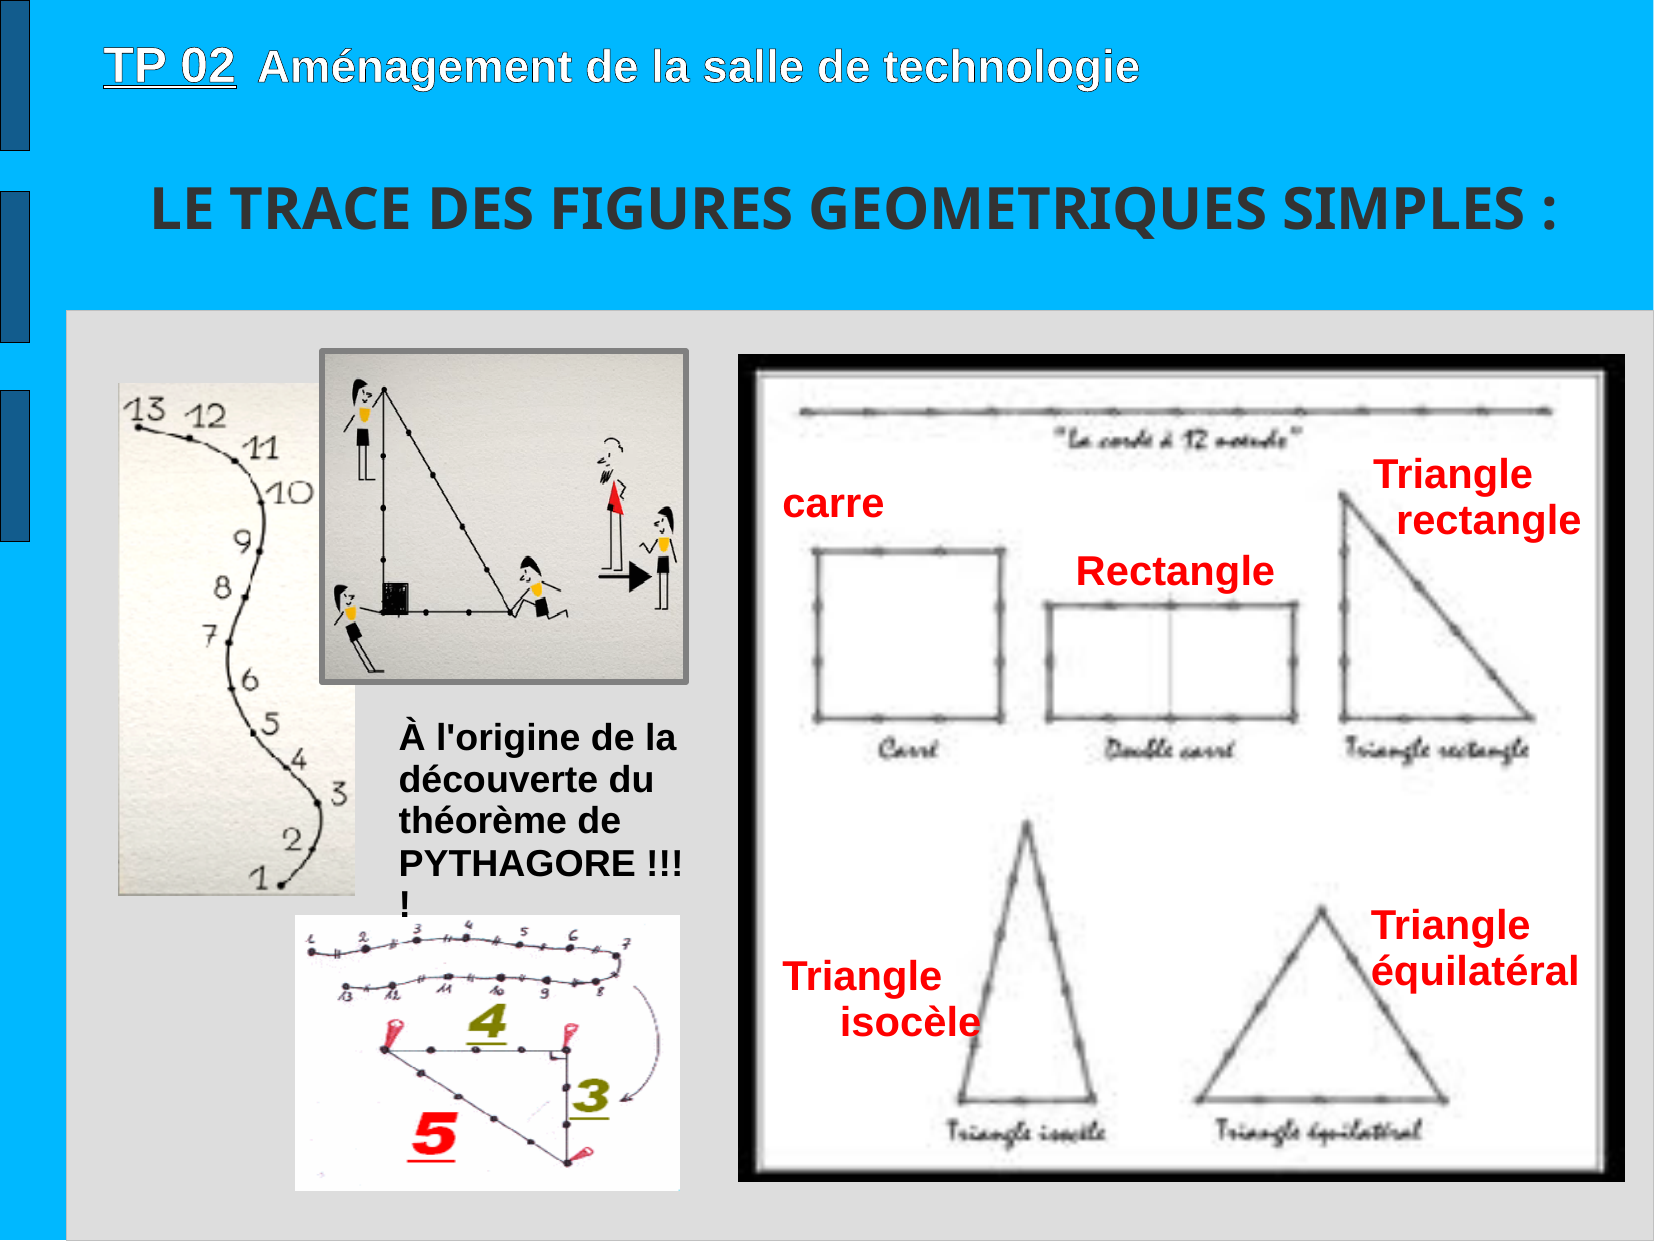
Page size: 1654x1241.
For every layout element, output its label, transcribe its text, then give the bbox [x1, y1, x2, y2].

text_box Triangle rectangle [1358, 442, 1597, 553]
picture [738, 354, 1625, 1182]
text_box Rectangle [1060, 539, 1291, 603]
text_box Triangle équilatéral [1356, 894, 1595, 1004]
text_box À l'origine de la découverte du théorème de PYTHAGORE !!!! [383, 708, 709, 897]
picture [118, 383, 355, 896]
title LE TRACE DES FIGURES GEOMETRIQUES SIMPLES : [147, 147, 1560, 266]
text_box Triangle isocèle [767, 944, 997, 1055]
text_box TP 02 Aménagement de la salle de technologie [88, 29, 1165, 102]
text_box carre [767, 472, 900, 535]
picture [295, 915, 680, 1191]
picture [324, 354, 684, 680]
